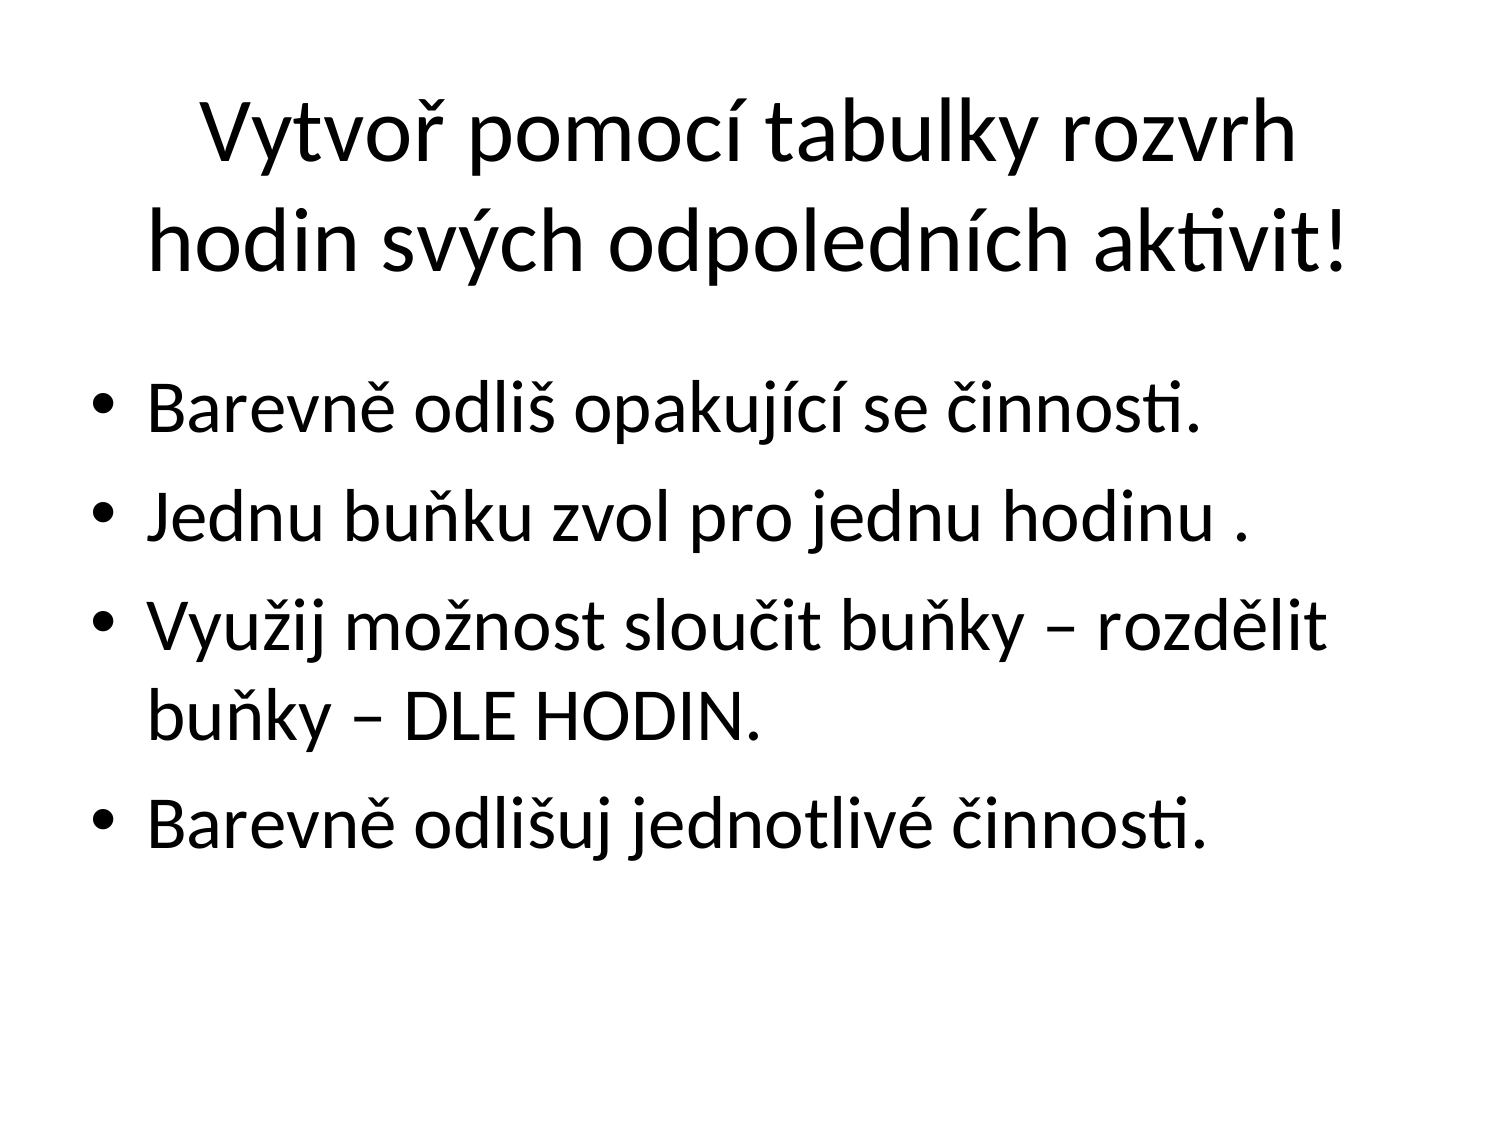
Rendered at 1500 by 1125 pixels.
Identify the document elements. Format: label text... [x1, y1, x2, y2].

title Vytvoř pomocí tabulky rozvrh hodin svých odpoledních aktivit! [75, 45, 1426, 315]
list Barevně odliš opakující se činnosti. Jednu buňku zvol pro jednu hodinu . Využij možnost sloučit buňky – rozdělit buňky – DLE HODIN. Barevně odlišuj jednotlivé činnosti. [75, 350, 1426, 1006]
